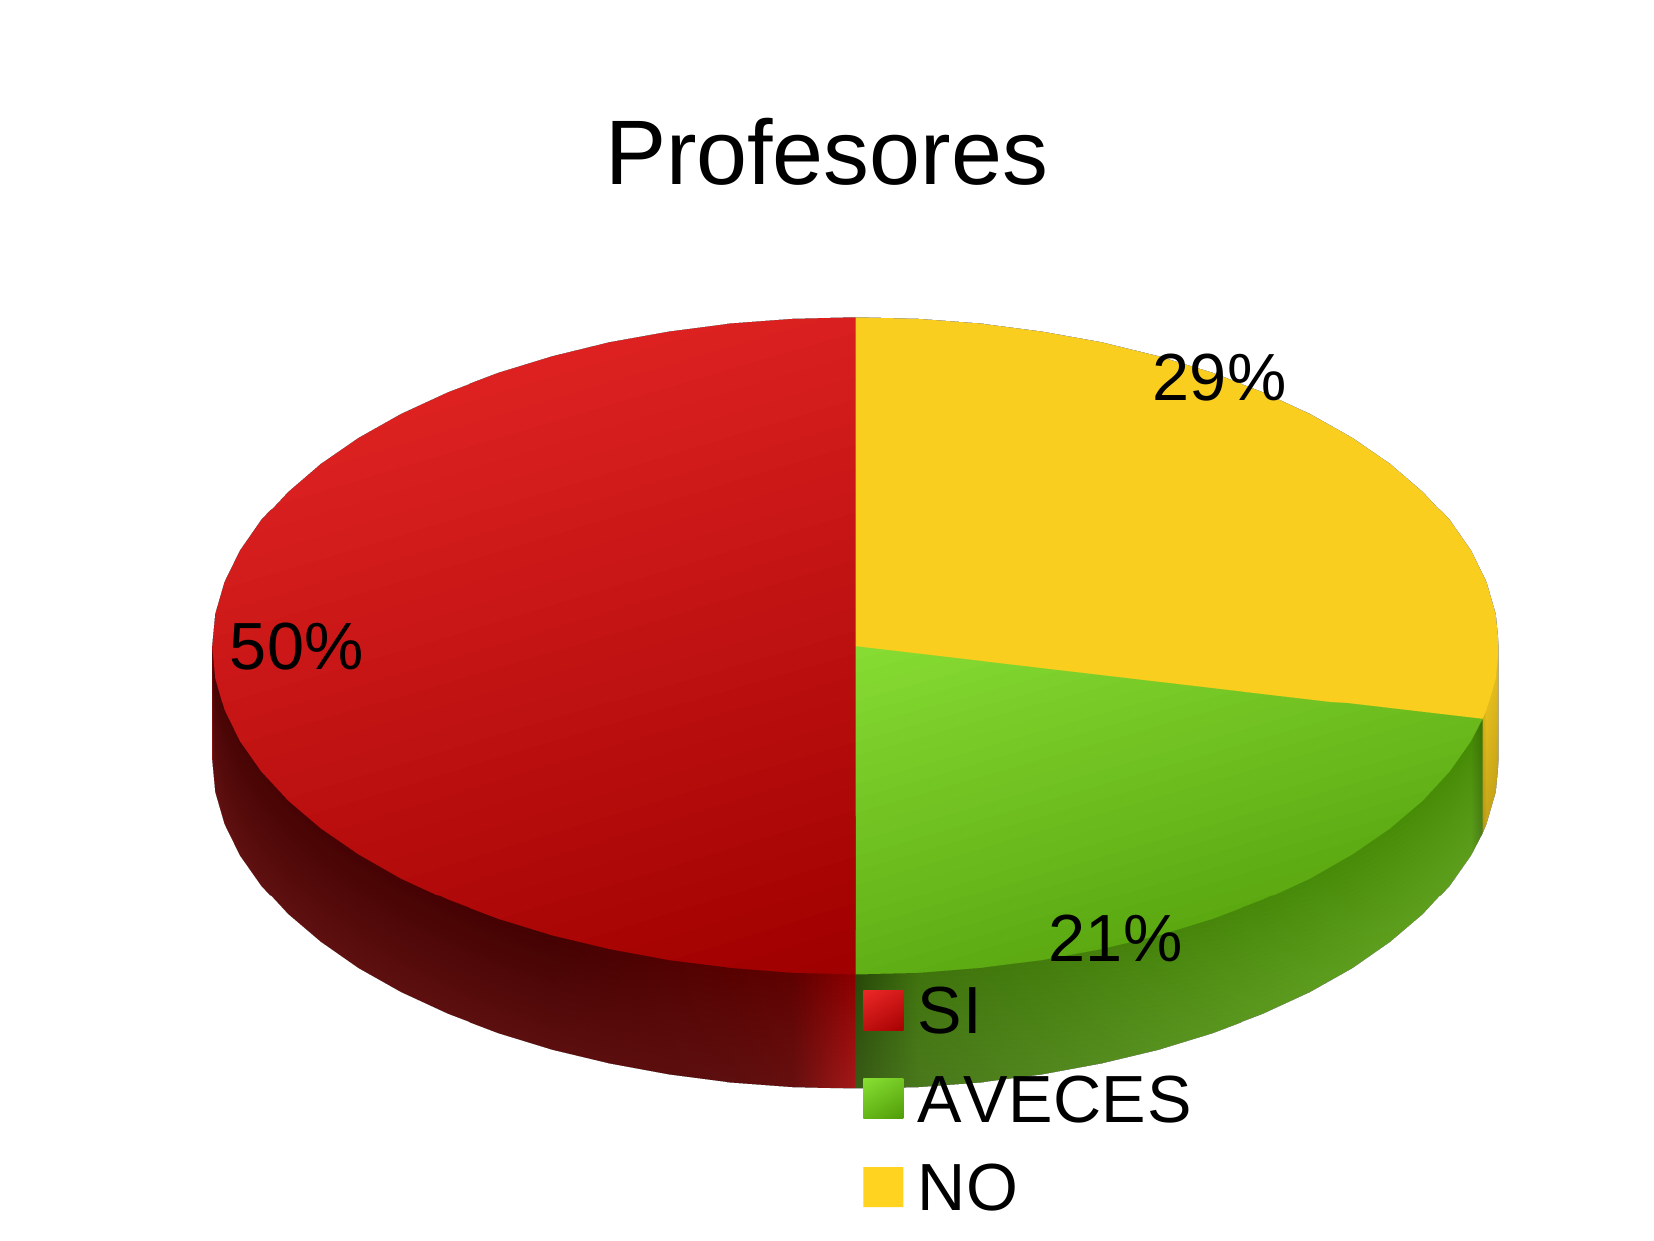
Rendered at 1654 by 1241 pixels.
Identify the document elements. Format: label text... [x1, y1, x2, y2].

title Profesores [82, 49, 1571, 257]
chart [212, 236, 1654, 1241]
